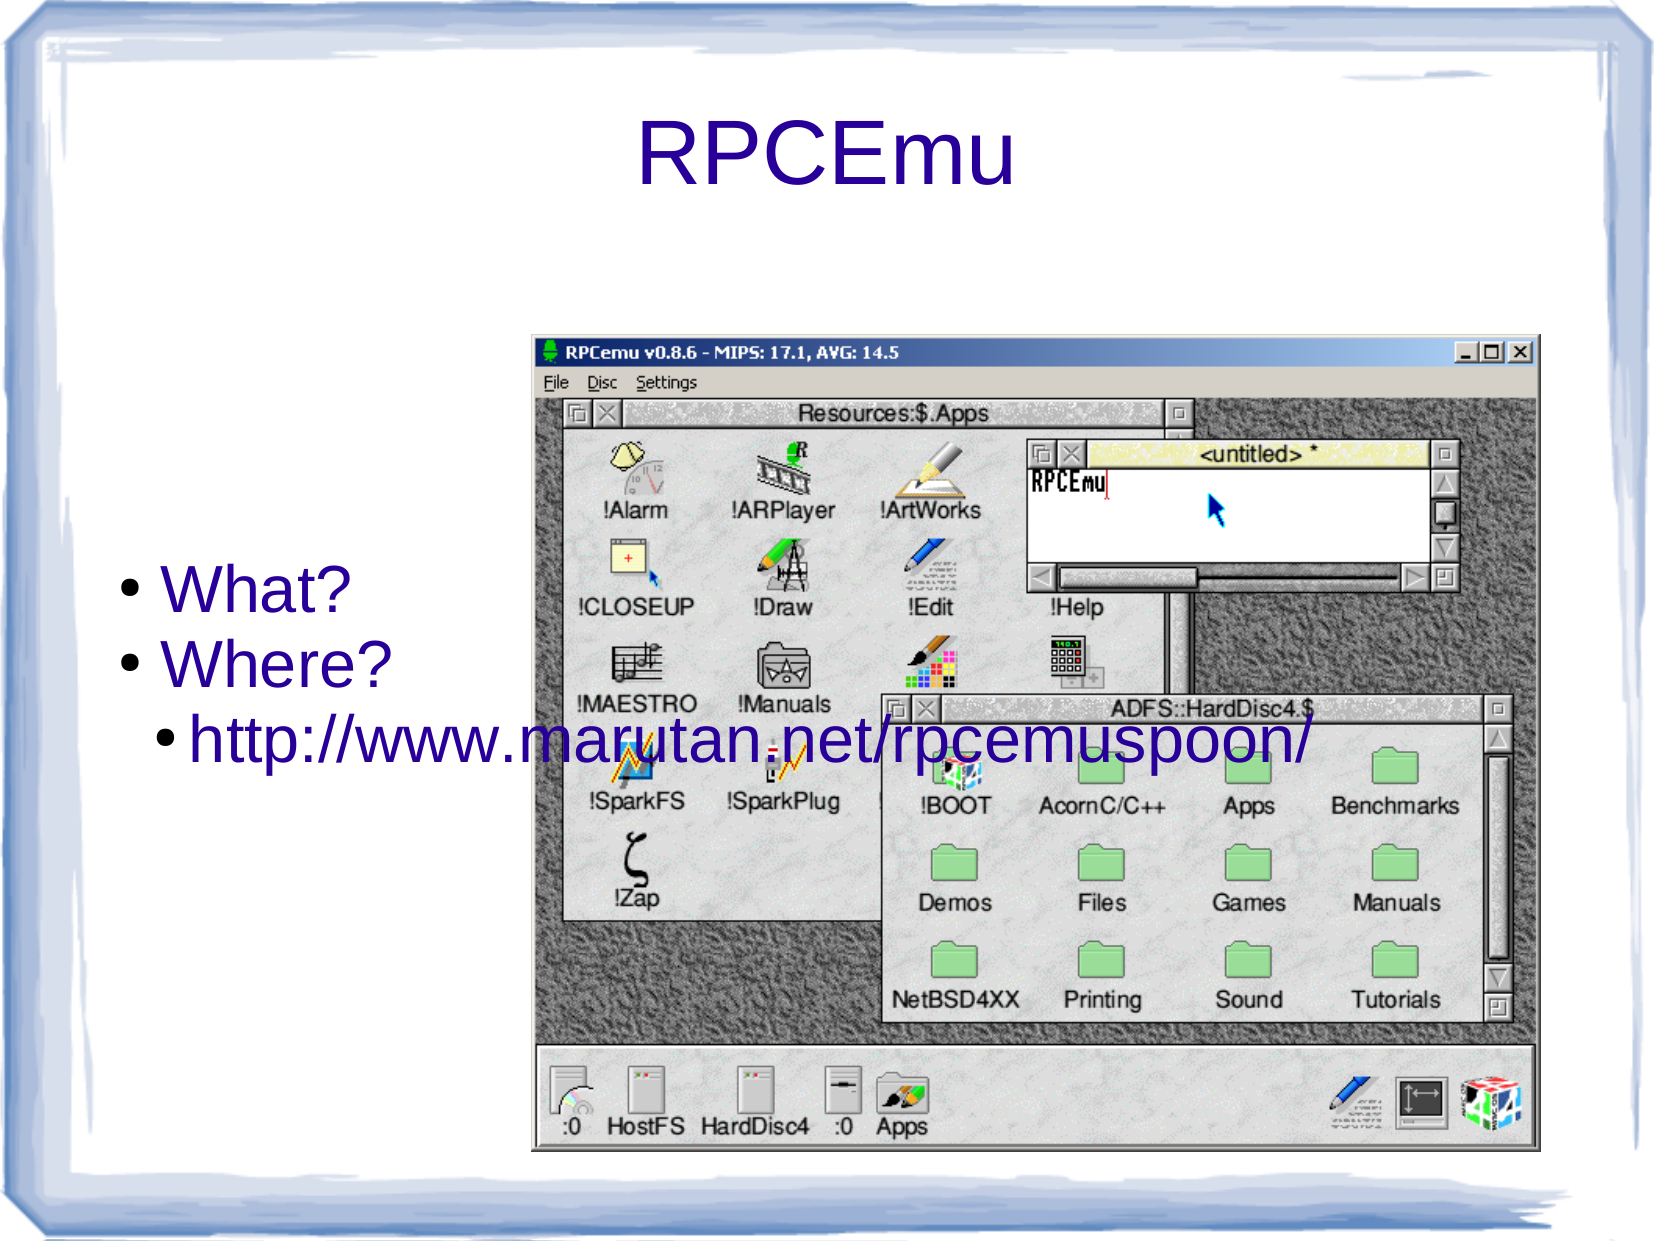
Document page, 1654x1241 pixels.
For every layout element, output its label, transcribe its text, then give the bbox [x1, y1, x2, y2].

subtitle What? Where? http://www.marutan.net/rpcemuspoon/ [118, 324, 1571, 1004]
title RPCEmu [82, 49, 1571, 257]
picture [0, 0, 1654, 1241]
